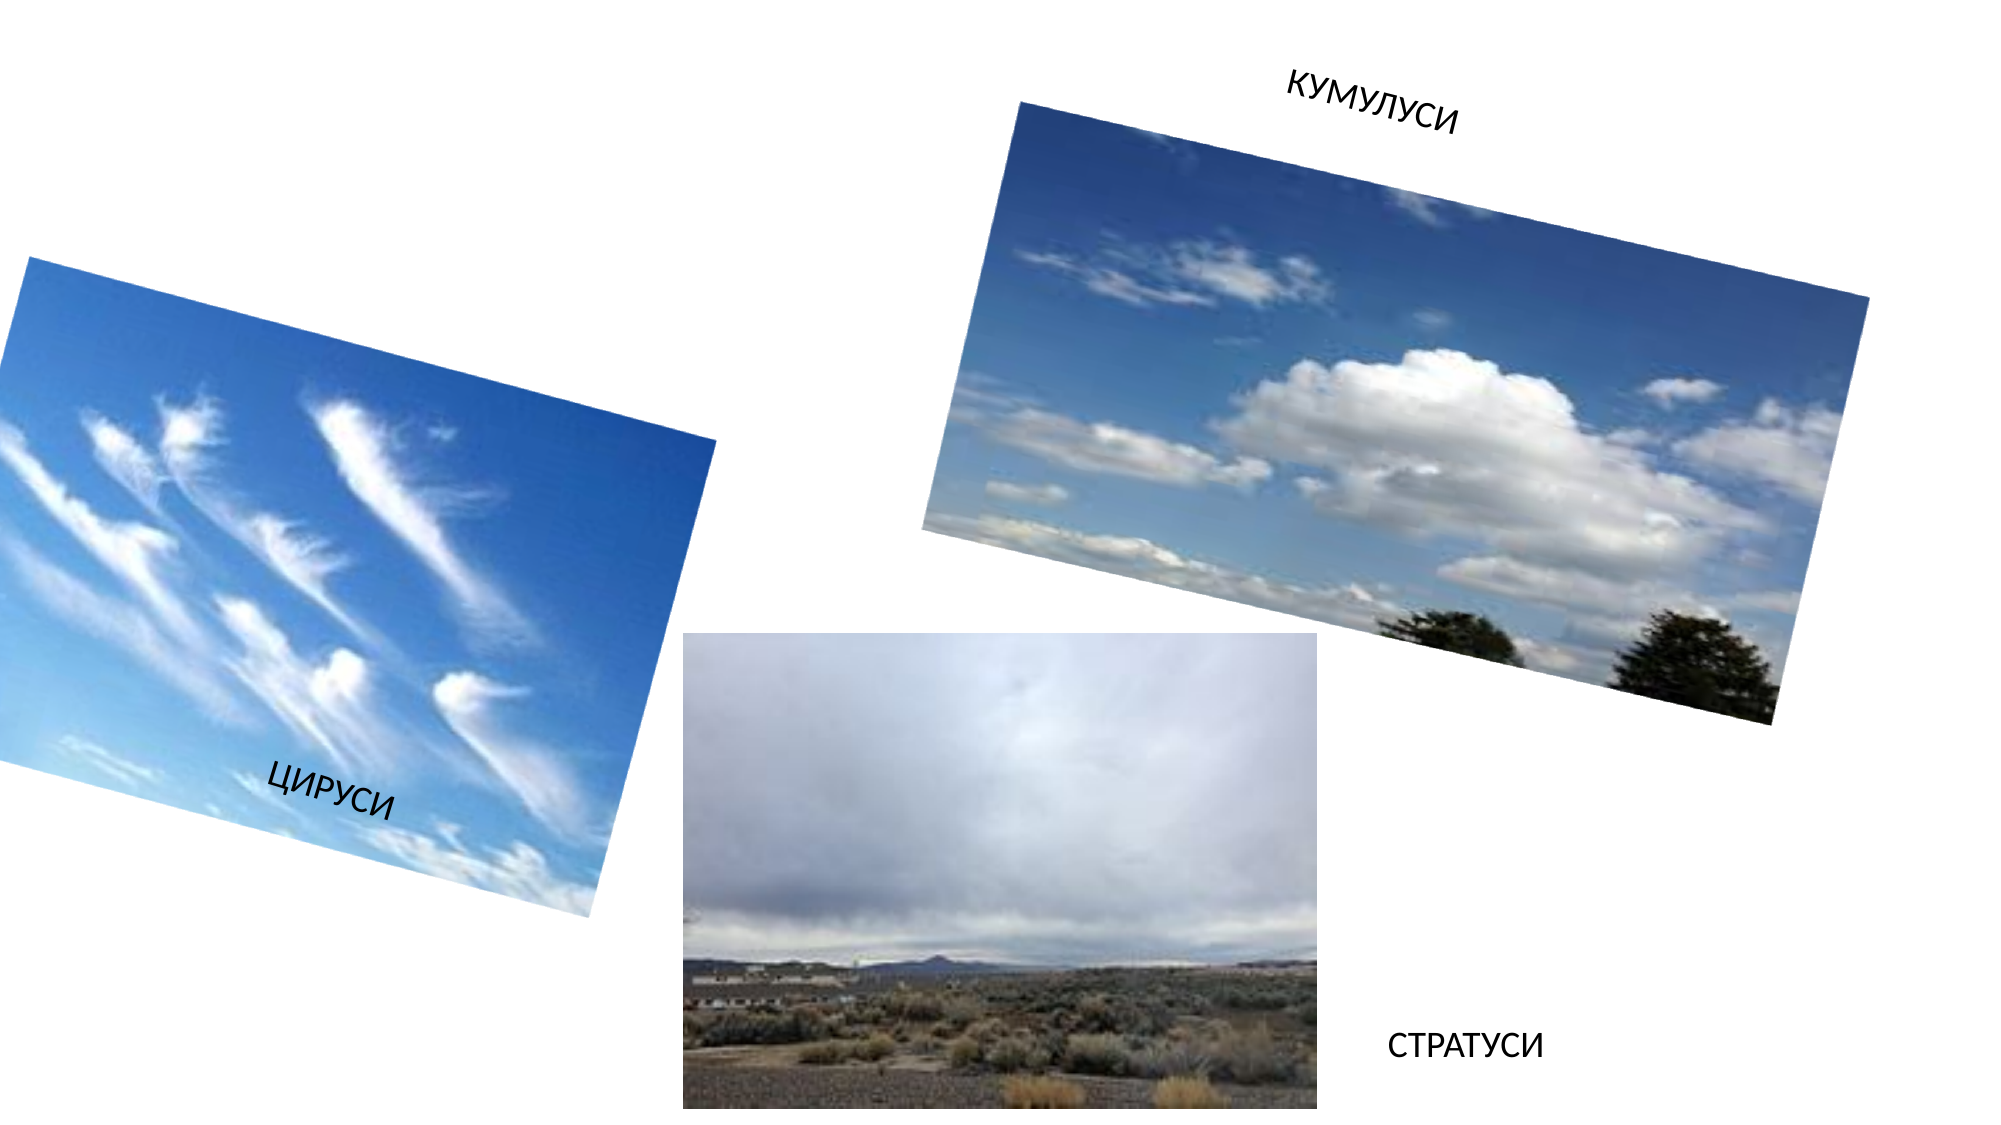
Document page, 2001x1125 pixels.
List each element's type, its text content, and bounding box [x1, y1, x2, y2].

text_box ЦИРУСИ [246, 745, 693, 928]
picture [920, 100, 1870, 726]
picture [0, 255, 717, 918]
text_box КУМУЛУСИ [1266, 54, 1717, 215]
picture [683, 633, 1317, 1109]
text_box СТРАТУСИ [1372, 1022, 1823, 1076]
